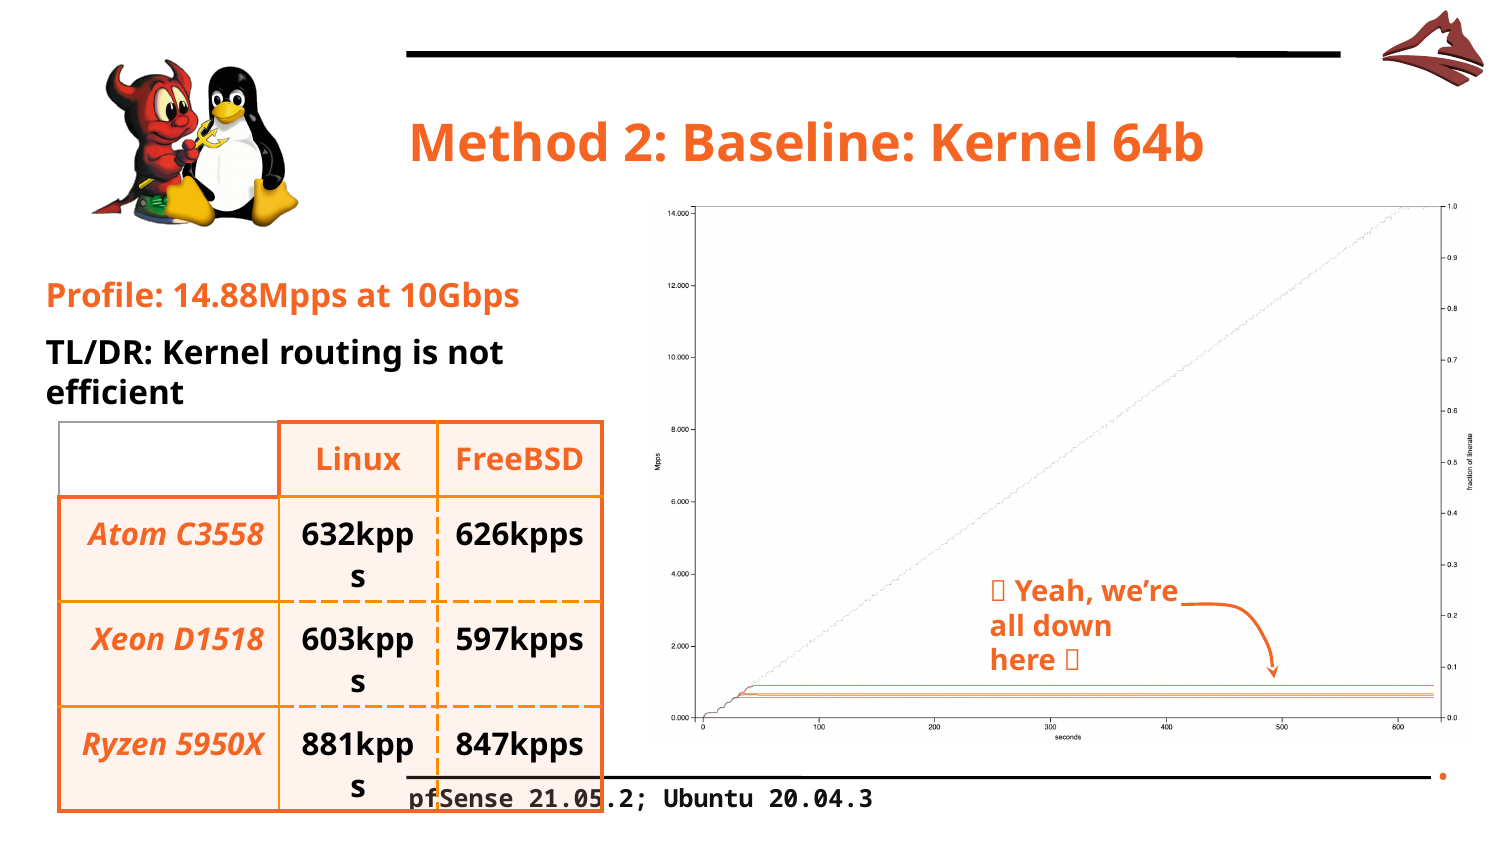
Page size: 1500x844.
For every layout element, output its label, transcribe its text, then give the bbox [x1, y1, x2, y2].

text_box Profile: 14.88Mpps at 10Gbps TL/DR: Kernel routing is not efficient [30, 259, 649, 631]
text_box • [1422, 743, 1475, 809]
table_cell 603kpps [280, 602, 437, 706]
table_header FreeBSD [439, 424, 600, 495]
picture [82, 47, 306, 246]
table_header Linux [281, 424, 436, 495]
picture [1382, 10, 1484, 87]
table_cell 632kpps [280, 498, 437, 602]
text_box pfSense 21.05.2; Ubuntu 20.04.3 [393, 767, 1500, 828]
table_cell 597kpps [437, 602, 600, 706]
table_cell Atom C3558 [61, 499, 278, 600]
title Method 2: Baseline: Kernel 64b [393, 94, 1431, 199]
table_cell Ryzen 5950X [61, 708, 278, 809]
text_box 💩 Yeah, we’re all down here 💩 [974, 556, 1216, 692]
table_header [60, 423, 277, 495]
picture [649, 198, 1475, 743]
table_cell Xeon D1518 [61, 603, 278, 705]
table_cell 626kpps [437, 498, 600, 602]
table_cell 847kpps [437, 706, 600, 809]
table_cell 881kpps [280, 706, 437, 809]
